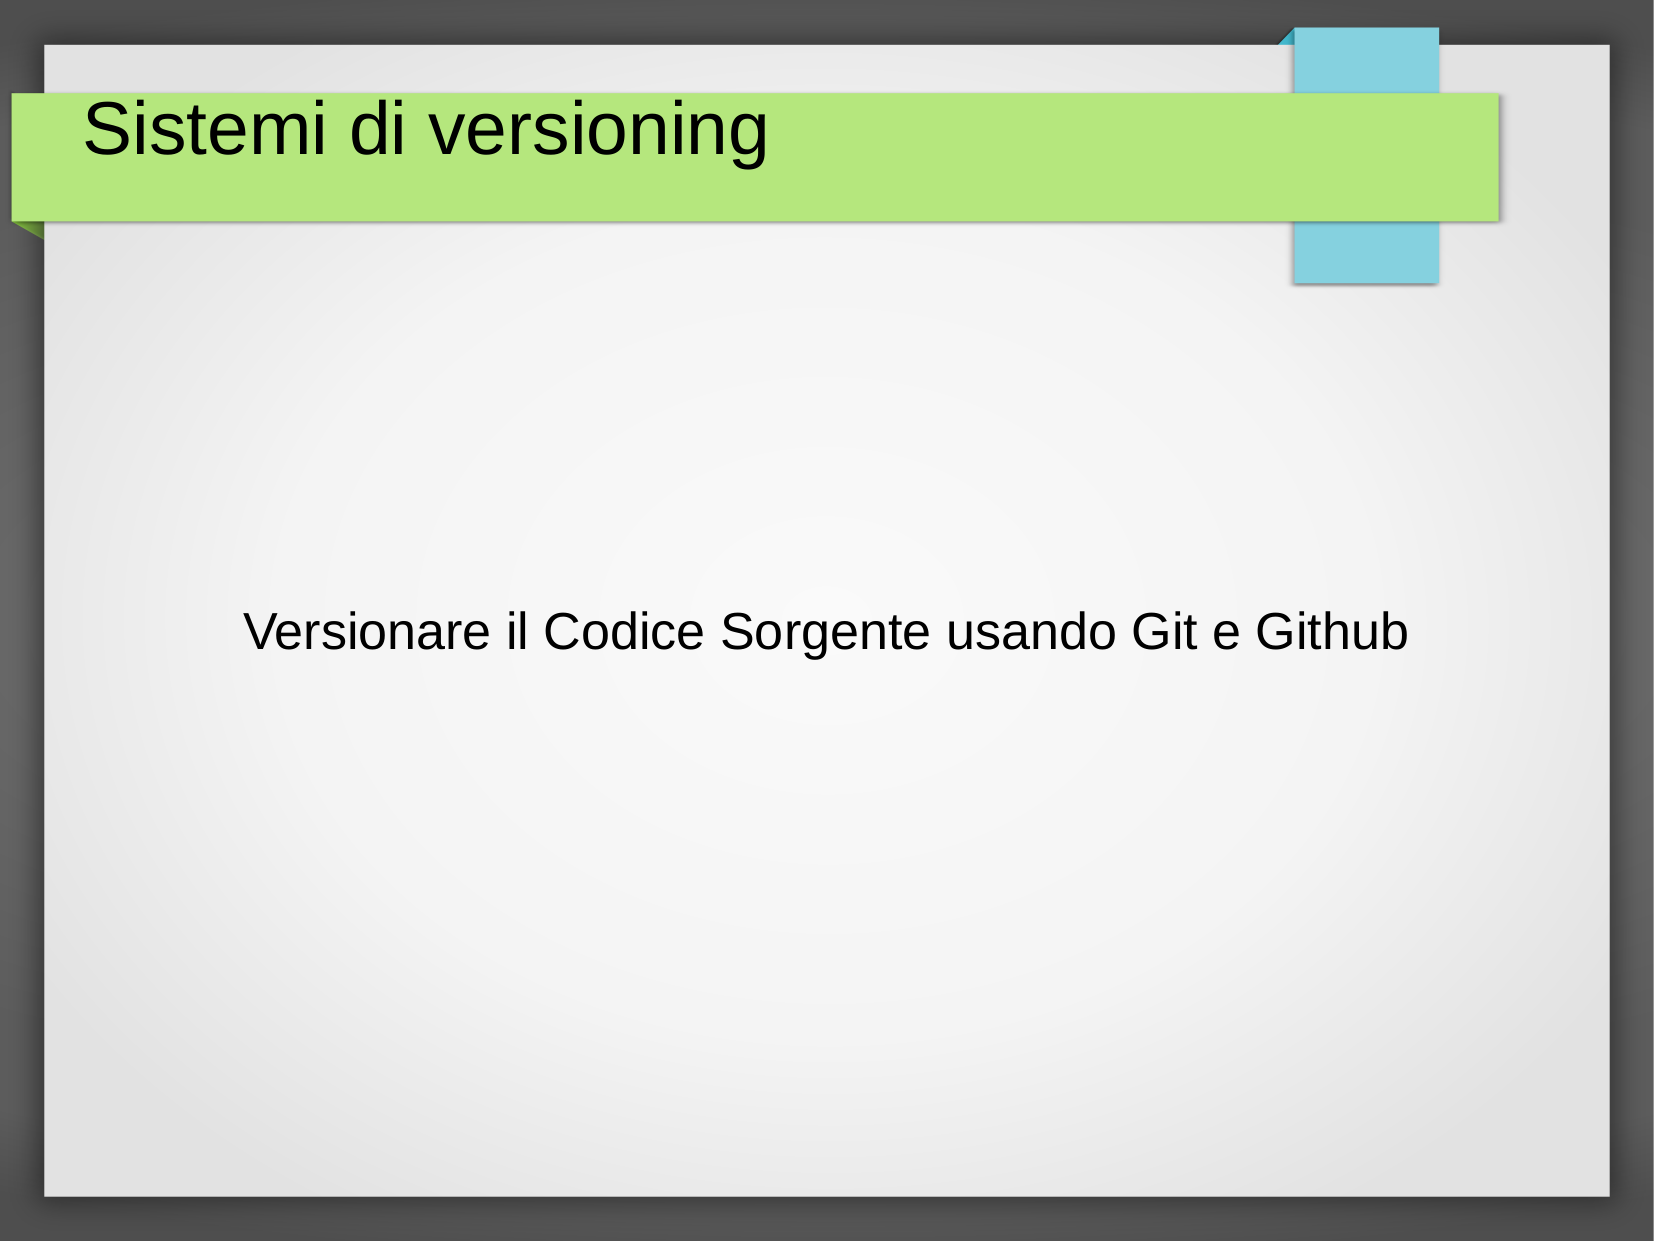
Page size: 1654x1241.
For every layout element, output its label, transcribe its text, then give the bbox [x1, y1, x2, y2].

picture [0, 0, 1654, 1241]
title Sistemi di versioning [82, 44, 1264, 213]
subtitle Versionare il Codice Sorgente usando Git e Github [82, 295, 1571, 1015]
